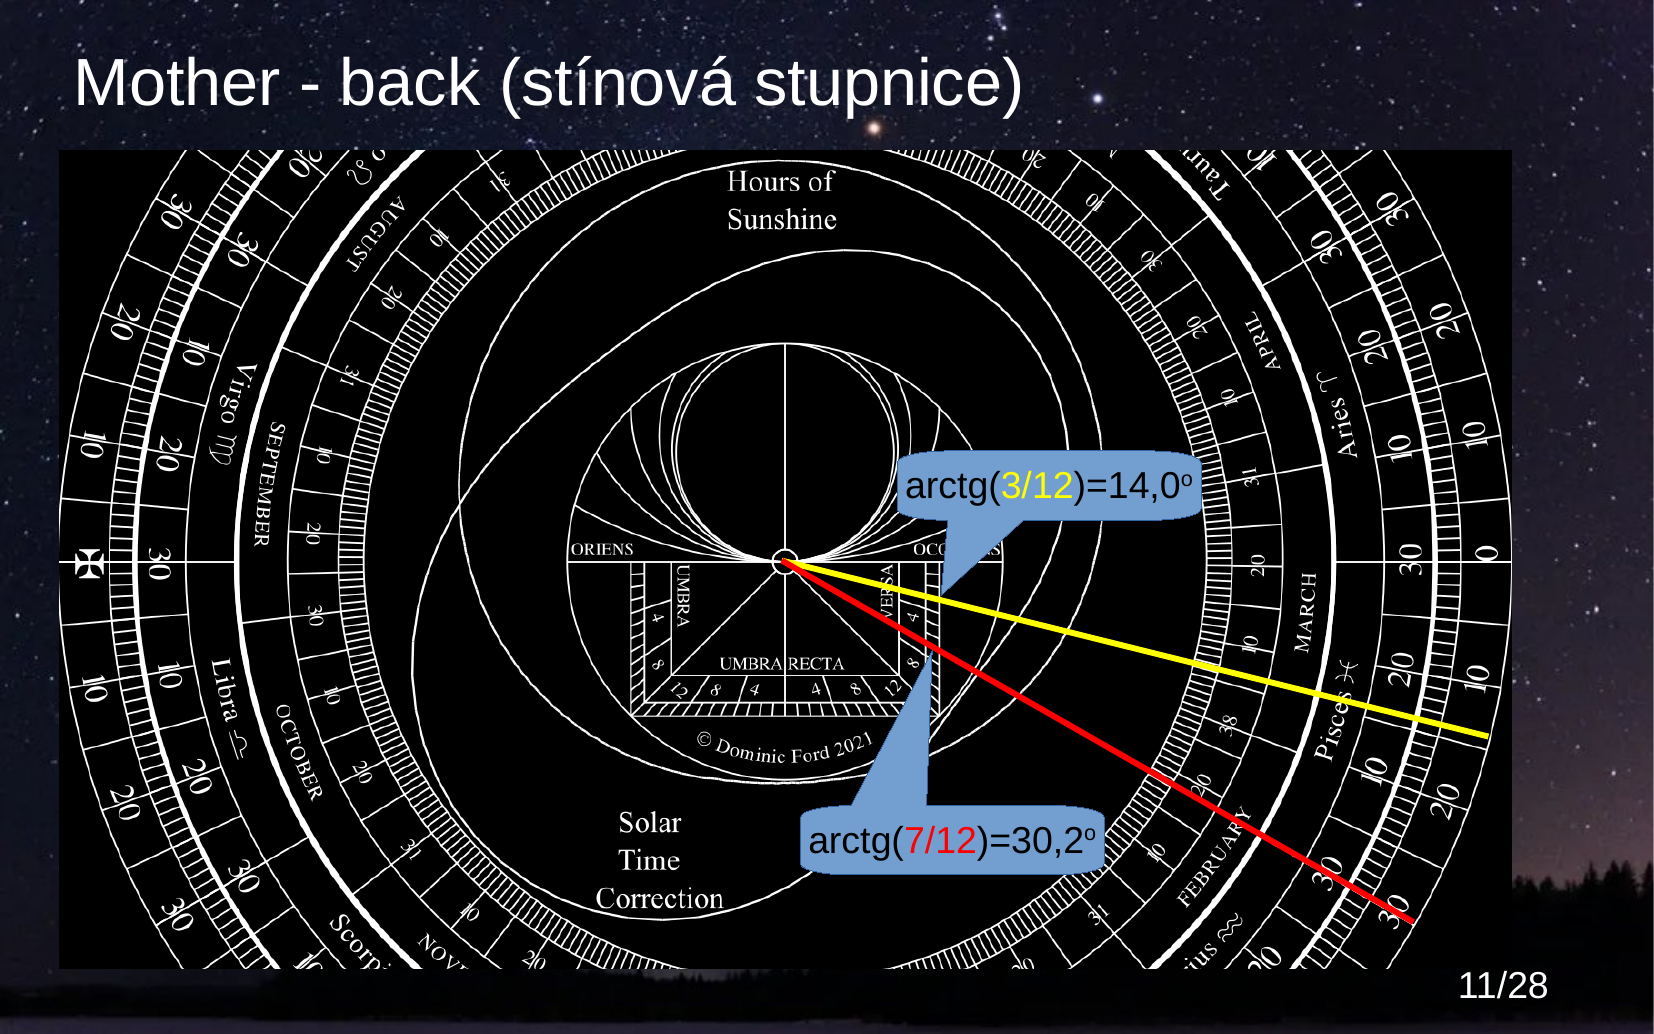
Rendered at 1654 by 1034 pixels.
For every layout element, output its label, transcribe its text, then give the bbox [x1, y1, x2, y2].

text_box Mother - back (stínová stupnice) [59, 37, 1123, 128]
text_box arctg(3/12)=14,0o [897, 450, 1202, 596]
picture [0, 0, 1654, 1034]
text_box arctg(7/12)=30,2o [800, 650, 1105, 875]
text_box <číslo>/28 [1468, 957, 1654, 1028]
